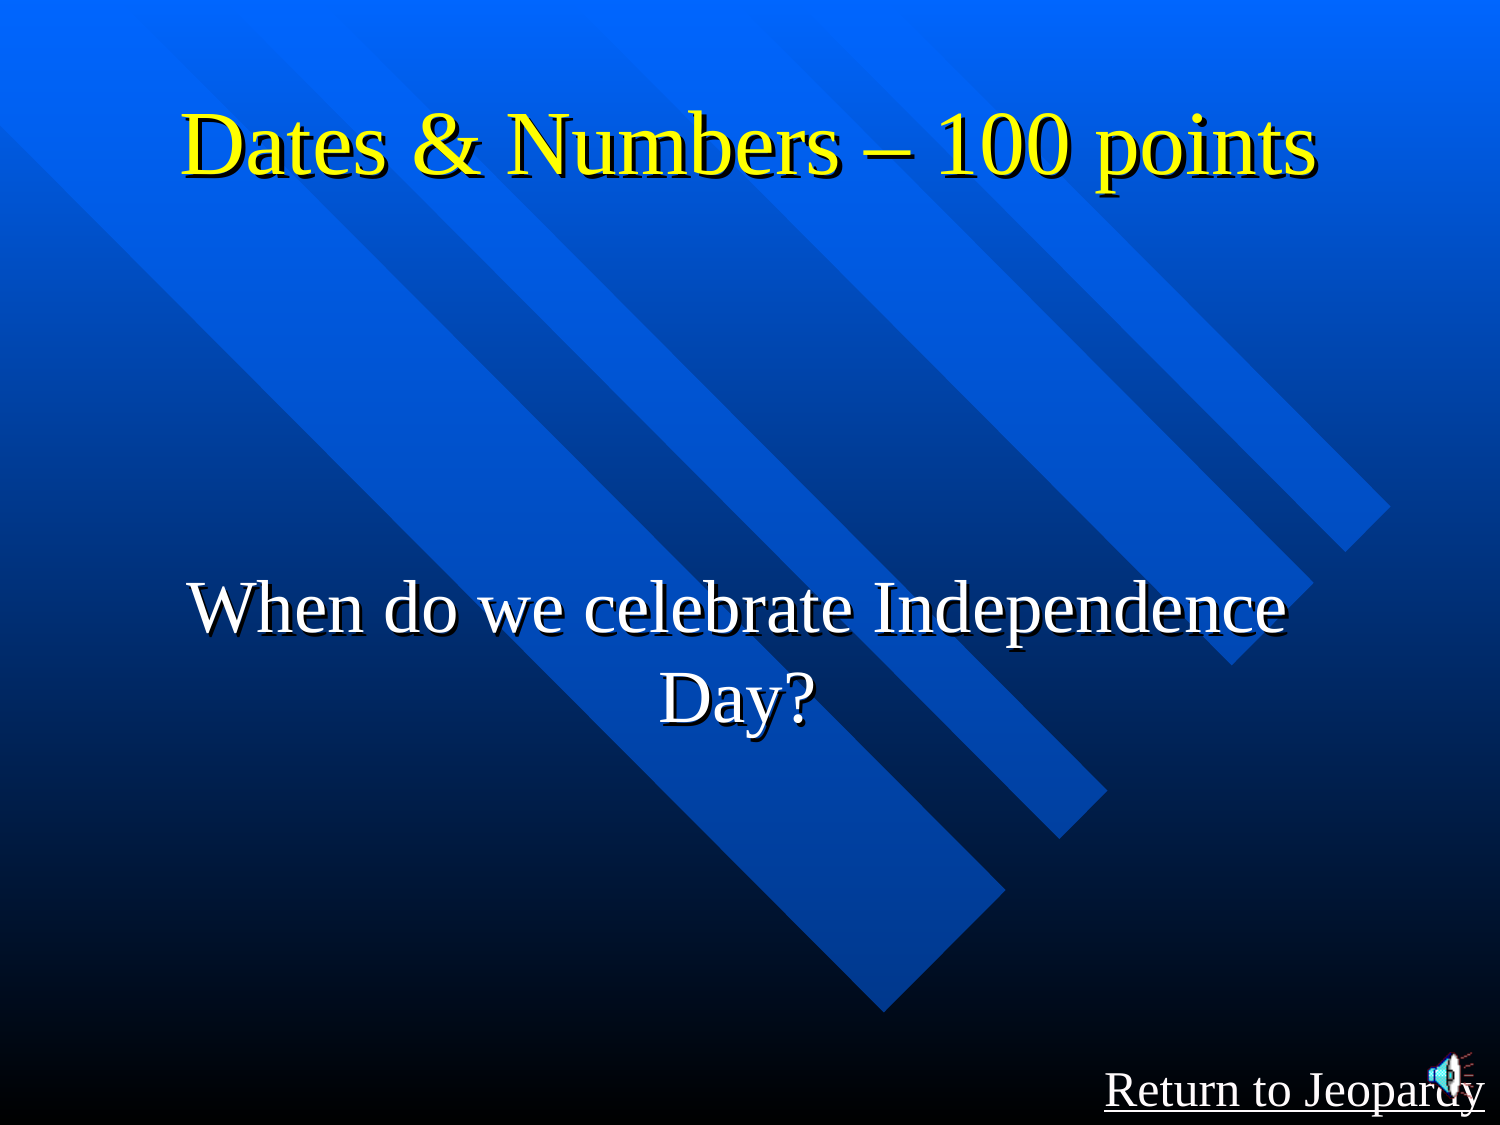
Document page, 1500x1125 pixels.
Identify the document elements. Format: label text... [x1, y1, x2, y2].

picture [1426, 1051, 1477, 1102]
table_header When do we celebrate Independence Day? [125, 313, 1350, 983]
title Dates & Numbers – 100 points [112, 37, 1388, 238]
text_box Return to Jeopardy [1089, 1048, 1500, 1125]
